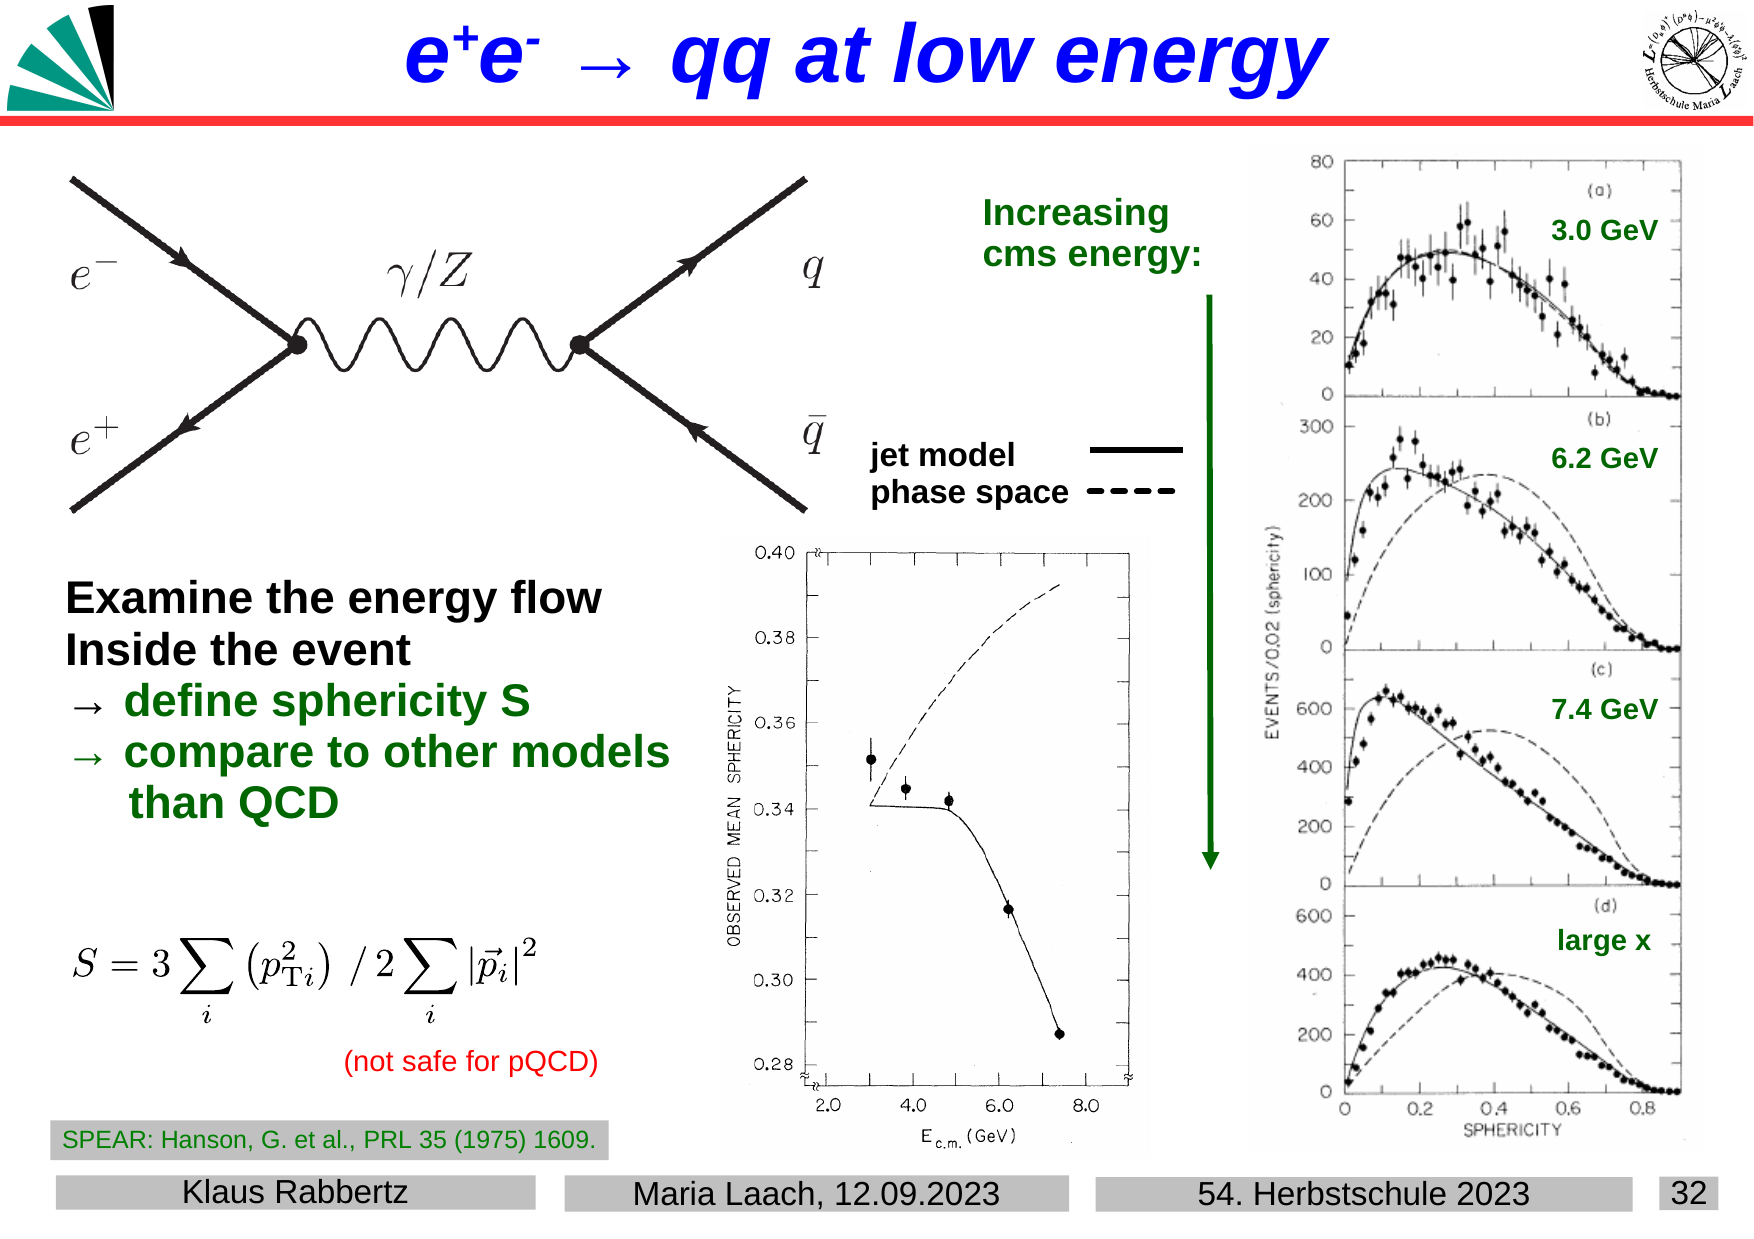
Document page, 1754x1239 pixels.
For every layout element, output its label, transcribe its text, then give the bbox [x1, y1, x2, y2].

picture [1249, 146, 1704, 1150]
title e+e- → qq at low energy [120, 0, 1612, 107]
picture [7, 5, 114, 112]
text_box Examine the energy flow Inside the event → define sphericity S → compare to other models than QCD [53, 566, 683, 835]
text_box jet model phase space [858, 430, 1082, 517]
text_box 3.0 GeV [1539, 207, 1671, 253]
text_box SPEAR: Hanson, G. et al., PRL 35 (1975) 1609. [50, 1120, 609, 1161]
text_box [73, 937, 536, 1024]
text_box 7.4 GeV [1539, 687, 1671, 733]
text_box 6.2 GeV [1539, 435, 1671, 481]
text_box Increasing cms energy: [970, 185, 1216, 281]
picture [722, 536, 1150, 1159]
picture [59, 168, 834, 521]
text_box (not safe for pQCD) [331, 1039, 612, 1085]
picture [1643, 10, 1747, 110]
text_box large x [1545, 917, 1664, 963]
